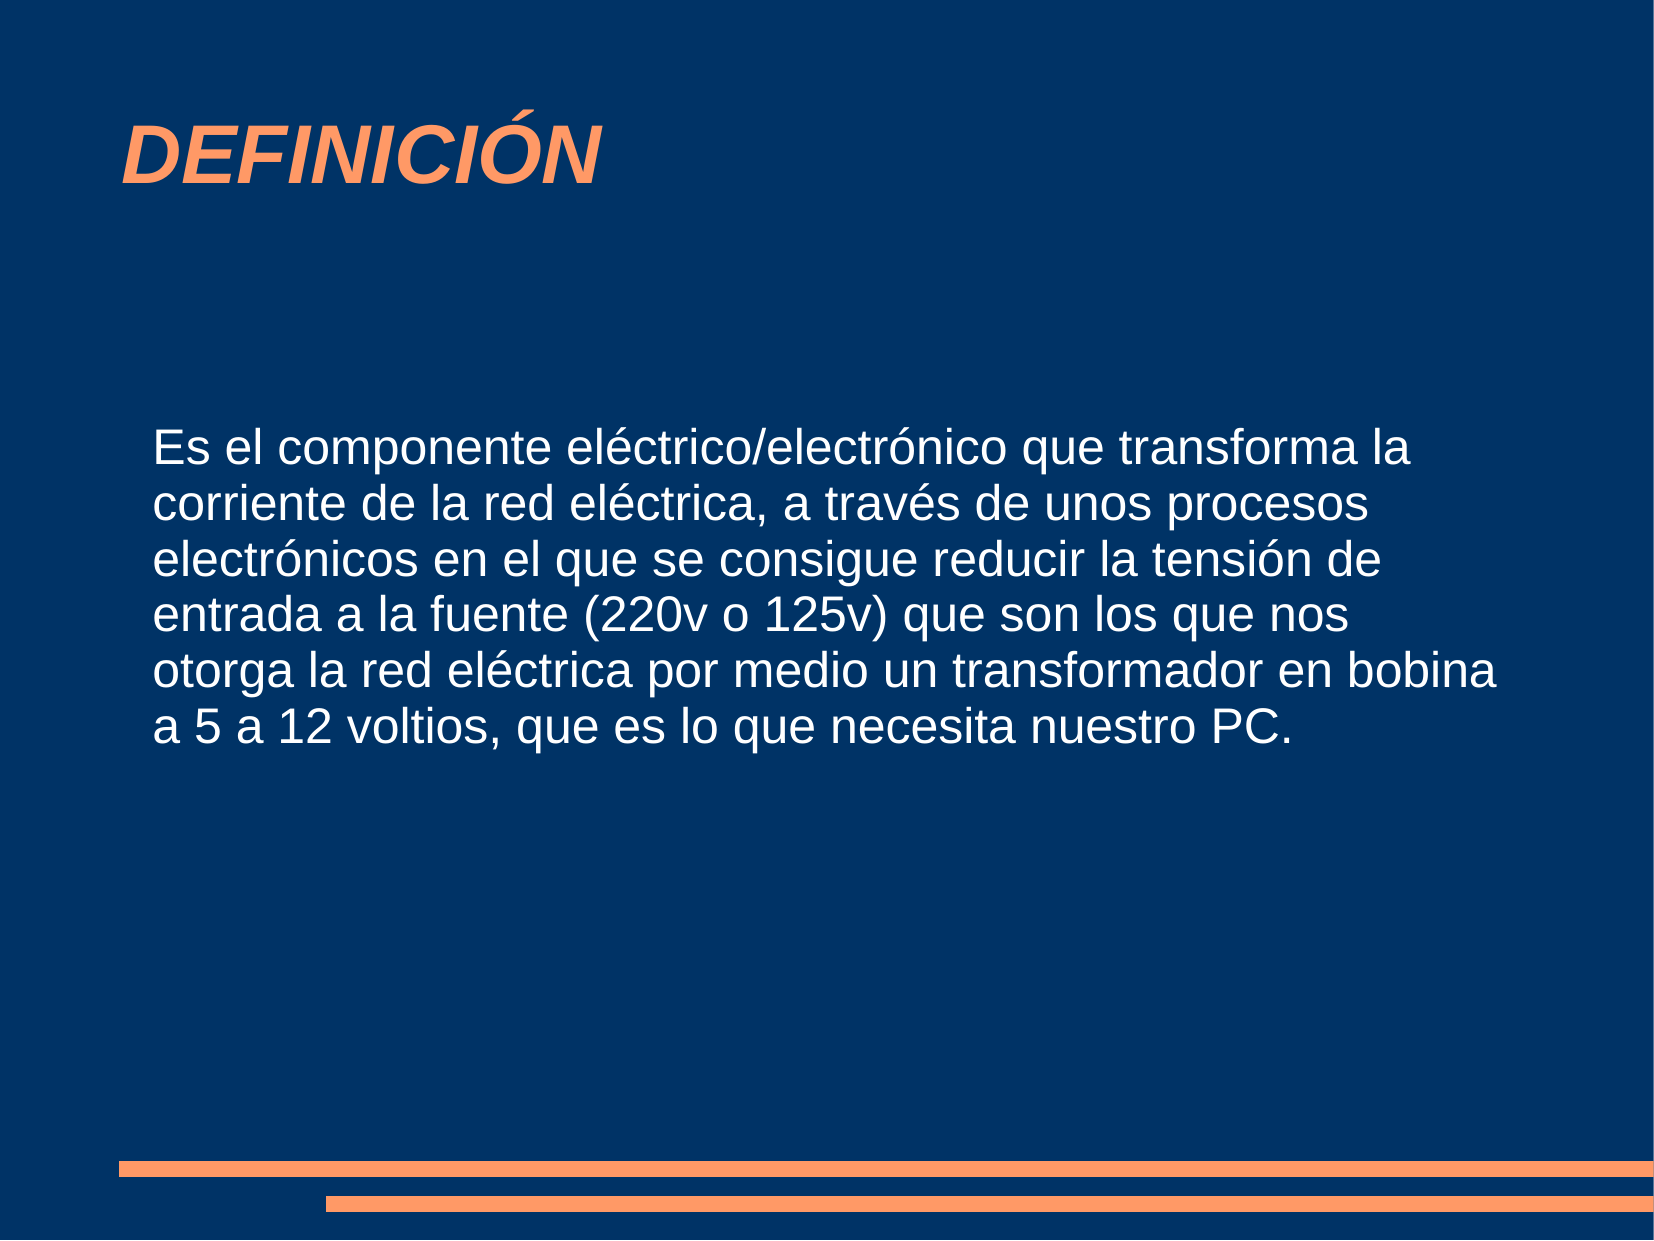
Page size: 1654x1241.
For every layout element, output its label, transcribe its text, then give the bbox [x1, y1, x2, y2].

text_box Es el componente eléctrico/electrónico que transforma la corriente de la red eléctrica, a través de unos procesos electrónicos en el que se consigue reducir la tensión de entrada a la fuente (220v o 125v) que son los que nos otorga la red eléctrica por medio un transformador en bobina a 5 a 12 voltios, que es lo que necesita nuestro PC. [152, 419, 1506, 926]
title DEFINICIÓN [121, 46, 1534, 254]
